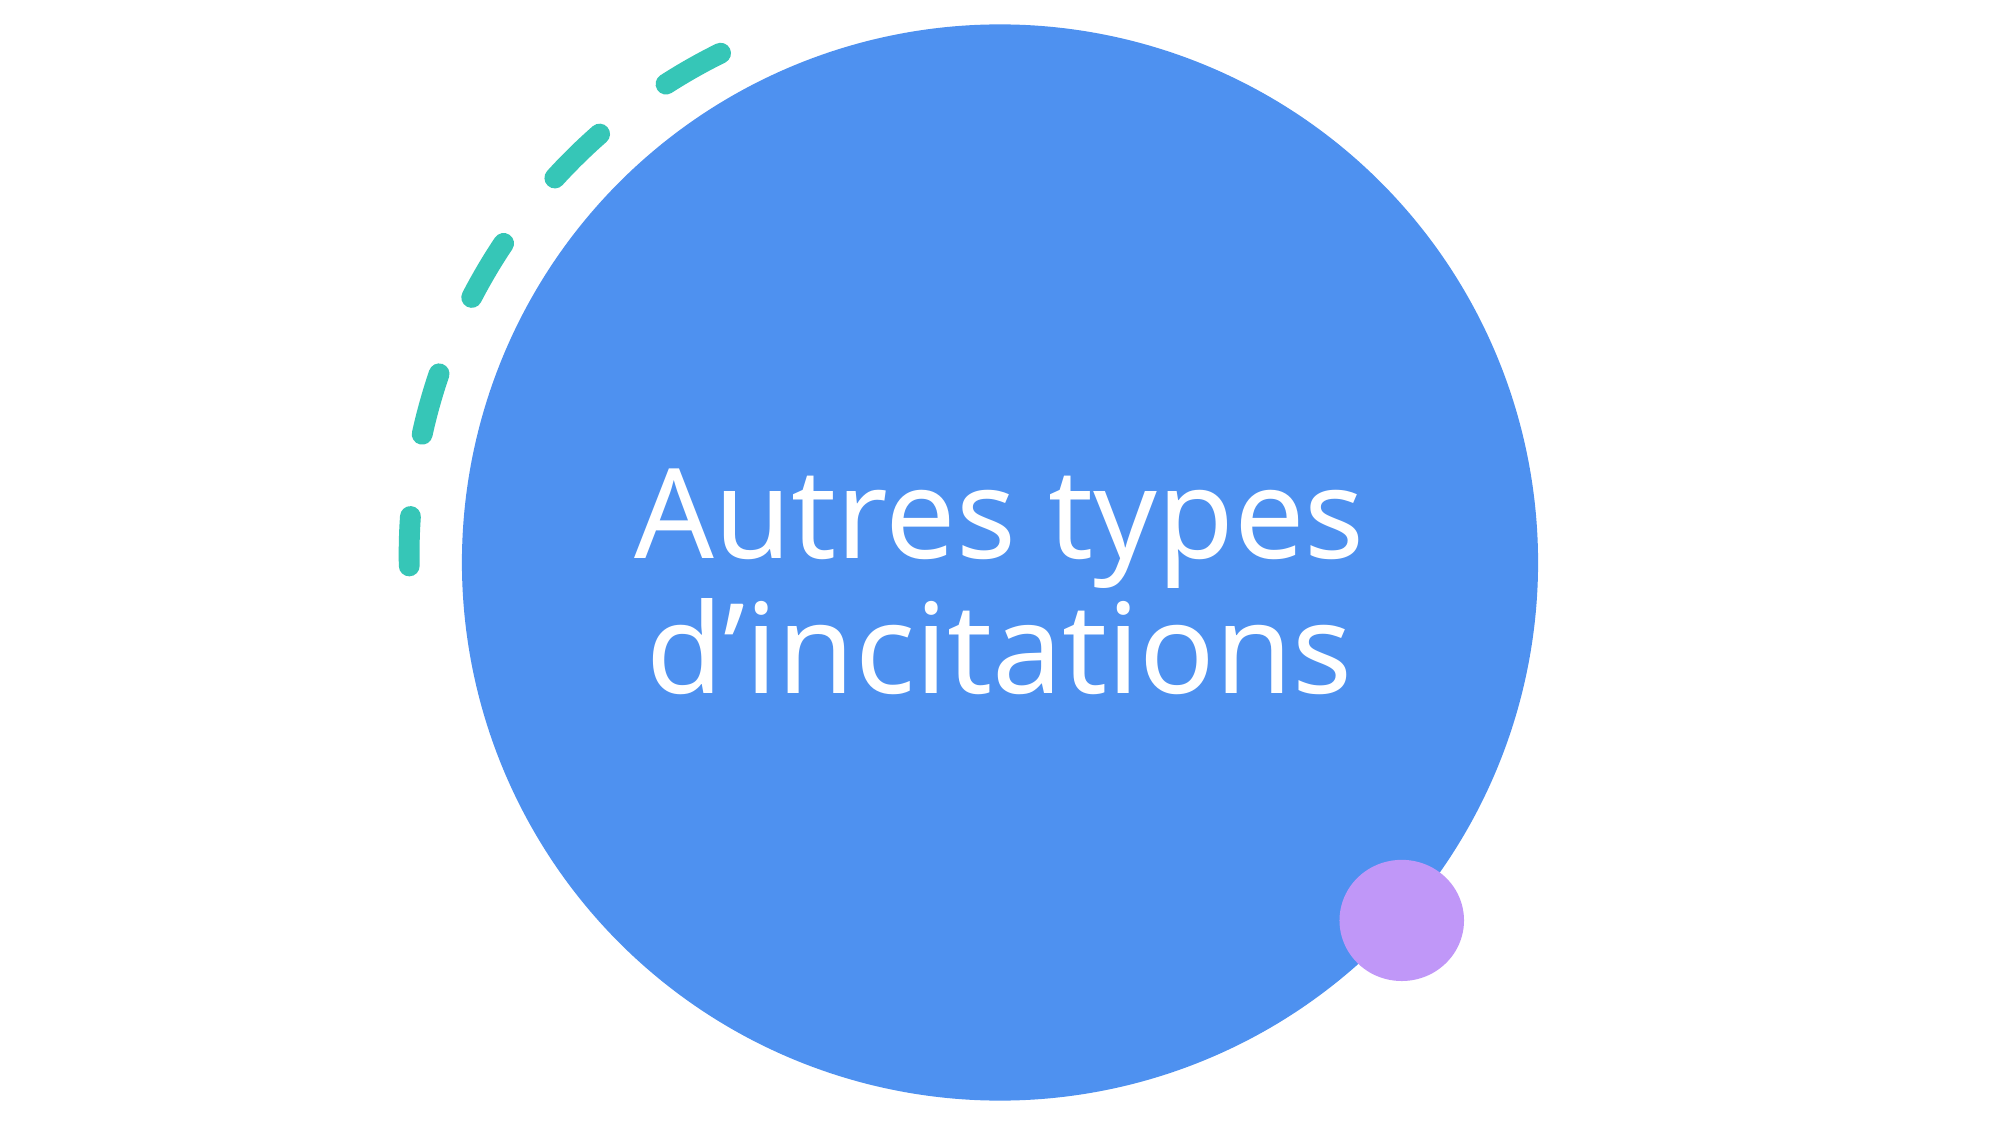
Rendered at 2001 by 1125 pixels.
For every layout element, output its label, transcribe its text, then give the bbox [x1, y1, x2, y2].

title Autres types d’incitations [544, 315, 1456, 668]
list [544, 668, 1457, 921]
